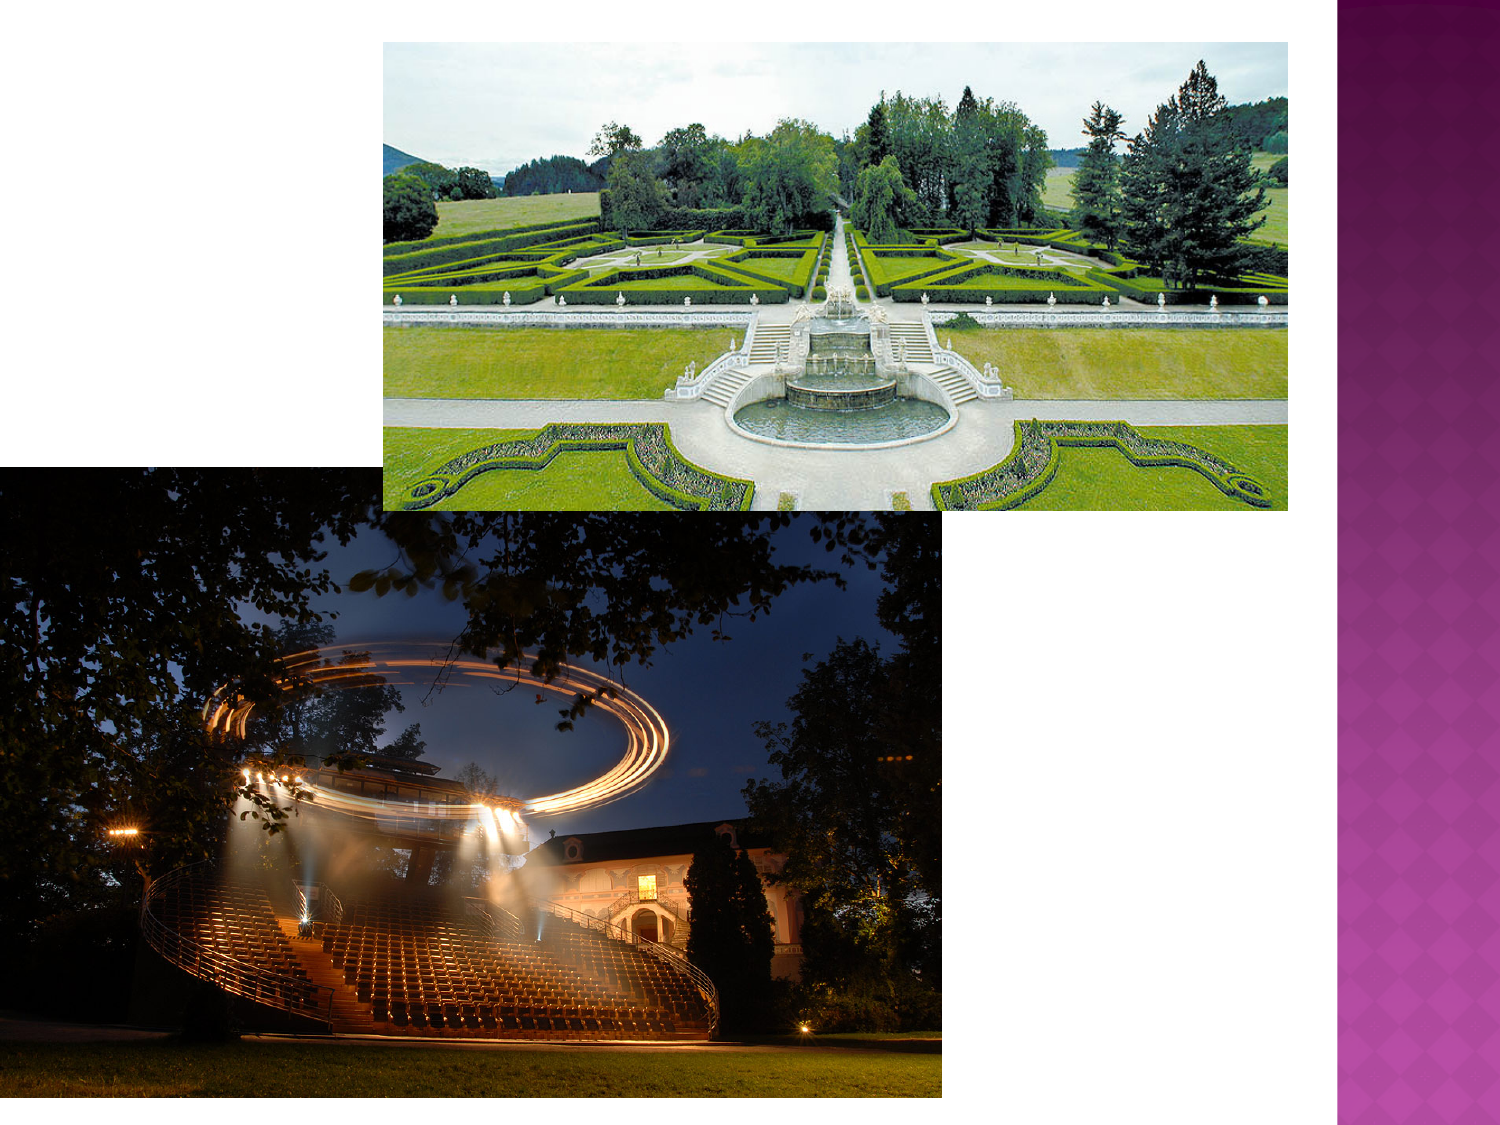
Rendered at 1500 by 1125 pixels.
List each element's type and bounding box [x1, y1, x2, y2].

picture [0, 42, 1288, 1098]
